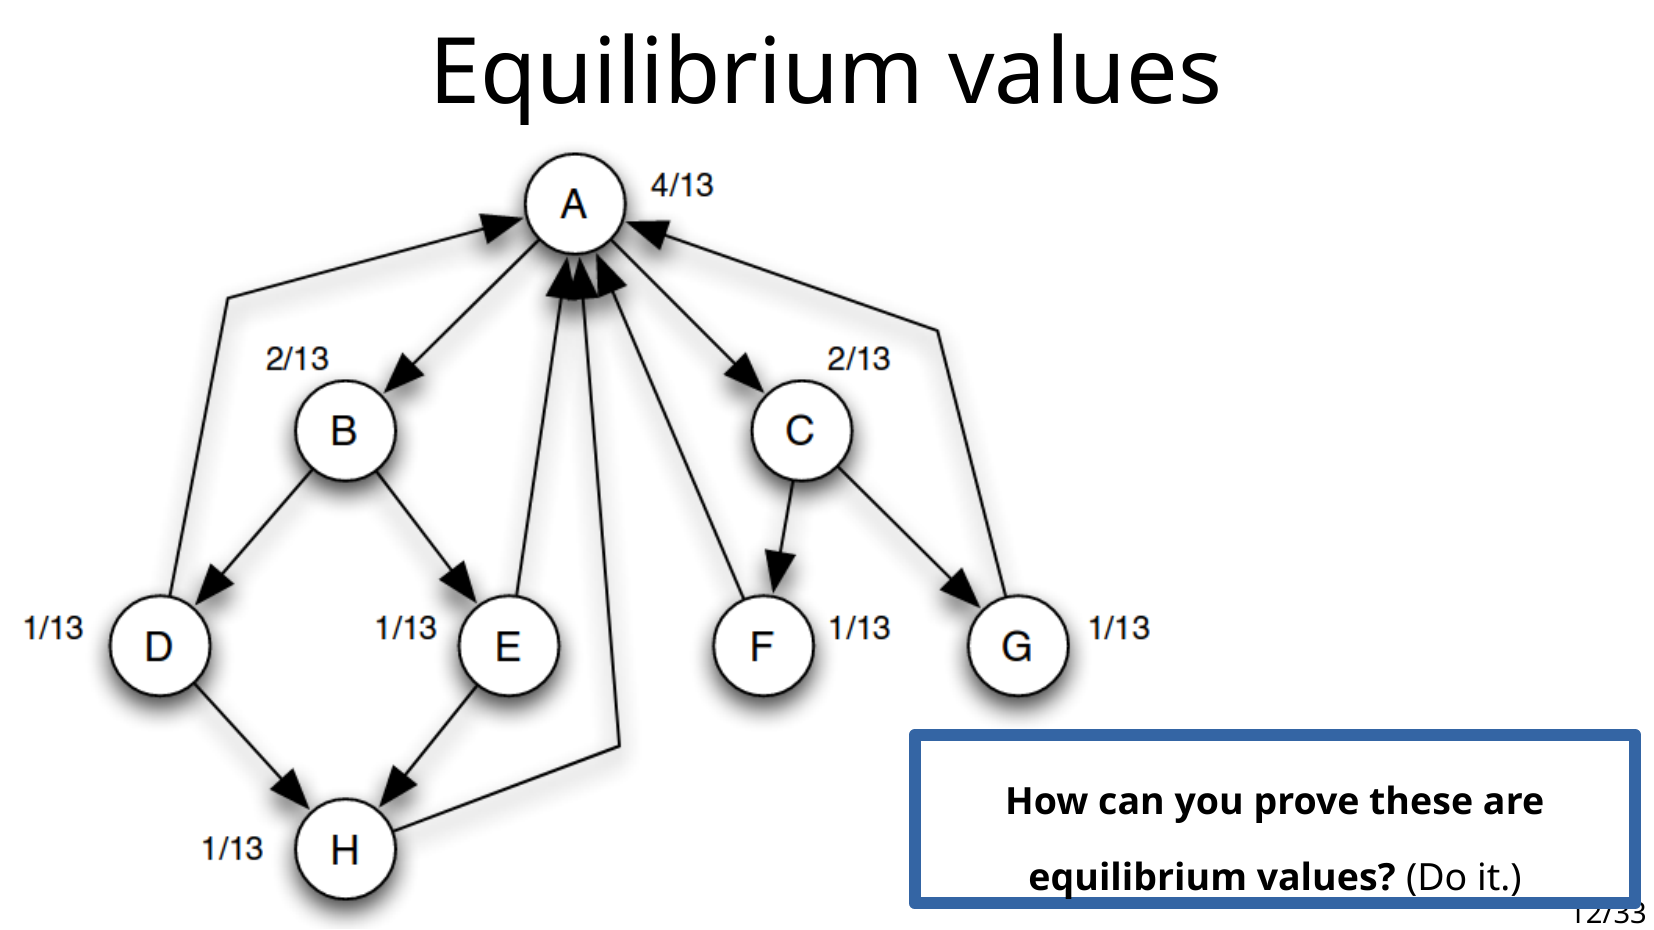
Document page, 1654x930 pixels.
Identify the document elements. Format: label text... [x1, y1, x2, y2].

title Equilibrium values [82, 1, 1571, 135]
picture [6, 134, 1178, 929]
text_box How can you prove these are equilibrium values? (Do it.) [915, 735, 1636, 904]
